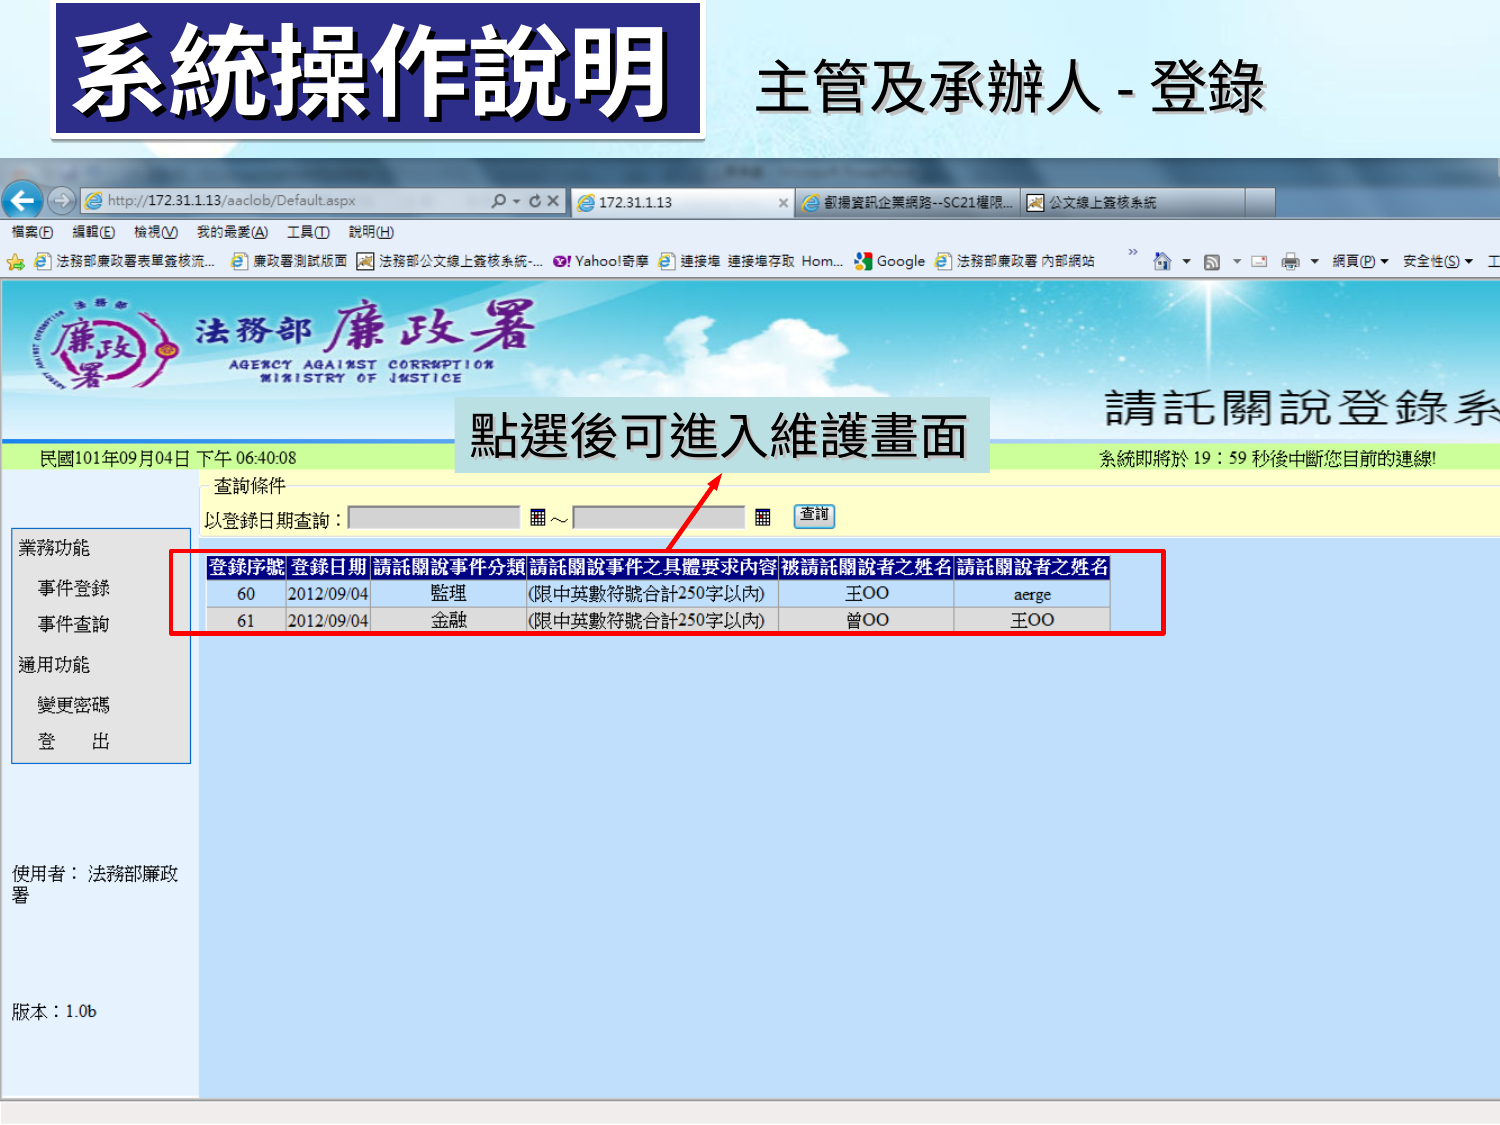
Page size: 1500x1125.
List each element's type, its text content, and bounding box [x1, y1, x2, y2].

text_box 主管及承辦人-登錄 [738, 42, 1266, 200]
picture [0, 0, 1500, 1125]
text_box 點選後可進入維護畫面 [454, 397, 990, 473]
title 系統操作說明 [53, 0, 703, 137]
